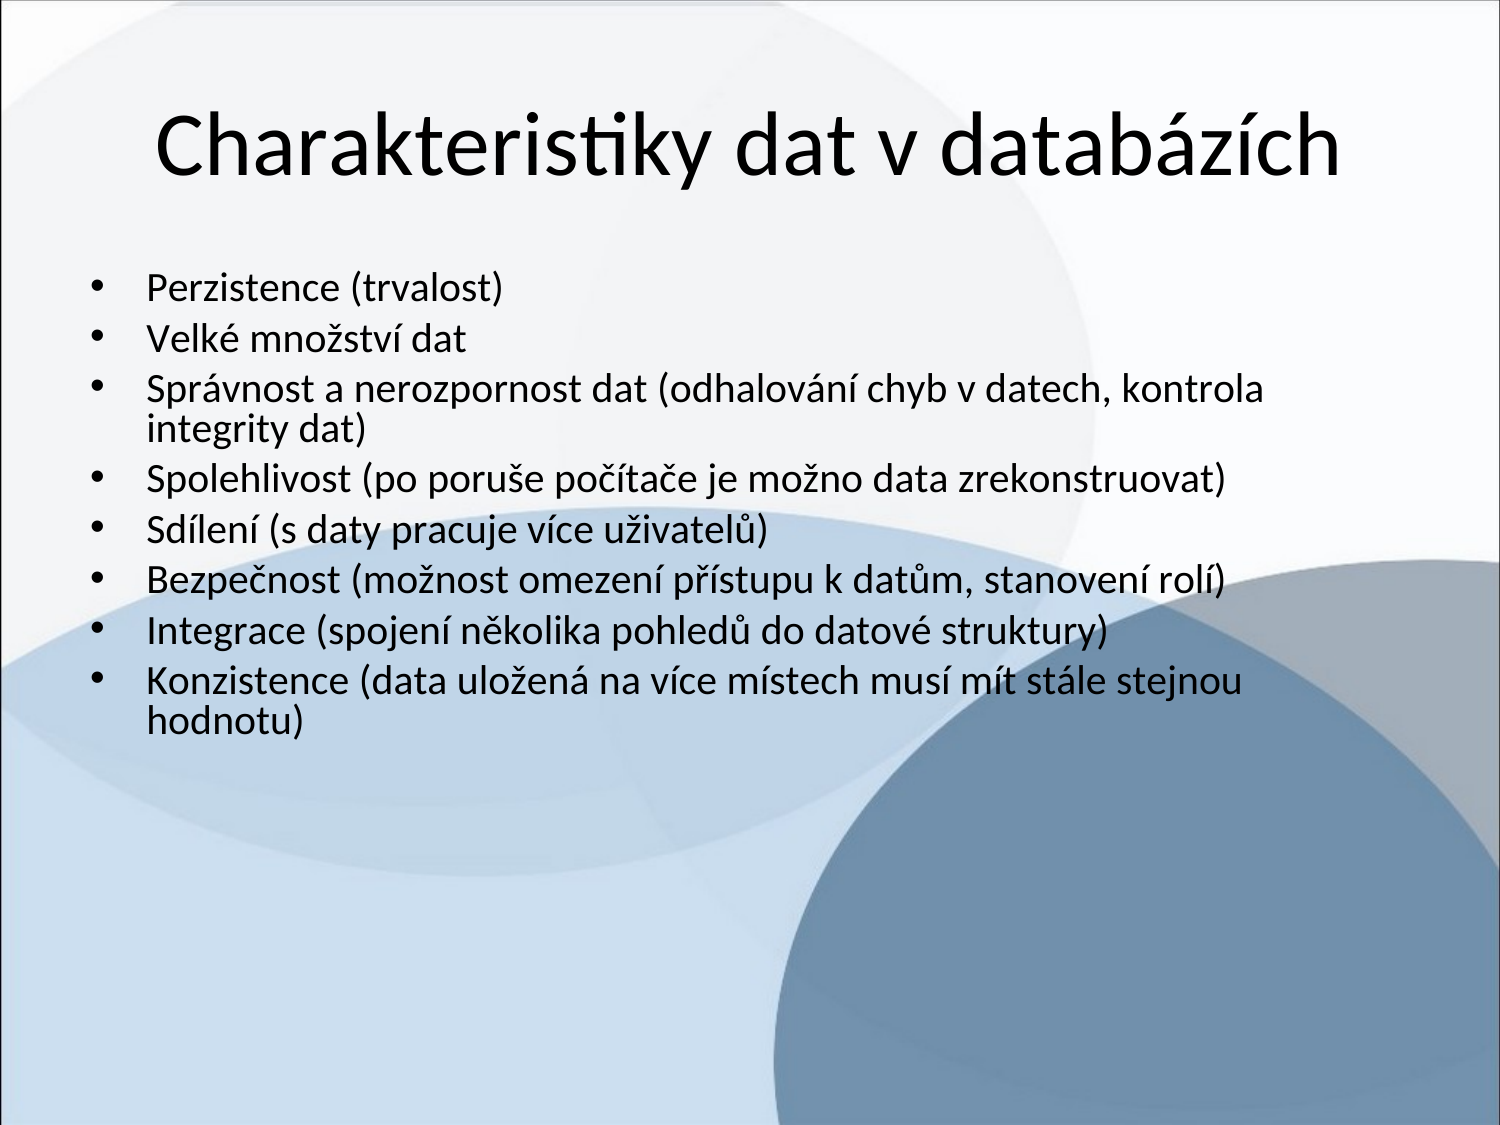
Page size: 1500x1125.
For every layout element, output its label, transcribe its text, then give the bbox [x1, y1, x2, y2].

list Perzistence (trvalost) Velké množství dat Správnost a nerozpornost dat (odhalování chyb v datech, kontrola integrity dat) Spolehlivost (po poruše počítače je možno data zrekonstruovat) Sdílení (s daty pracuje více uživatelů) Bezpečnost (možnost omezení přístupu k datům, stanovení rolí) Integrace (spojení několika pohledů do datové struktury) Konzistence (data uložená na více místech musí mít stále stejnou hodnotu) [75, 262, 1426, 808]
title Charakteristiky dat v databázích [75, 45, 1426, 233]
picture [0, 0, 1500, 1125]
